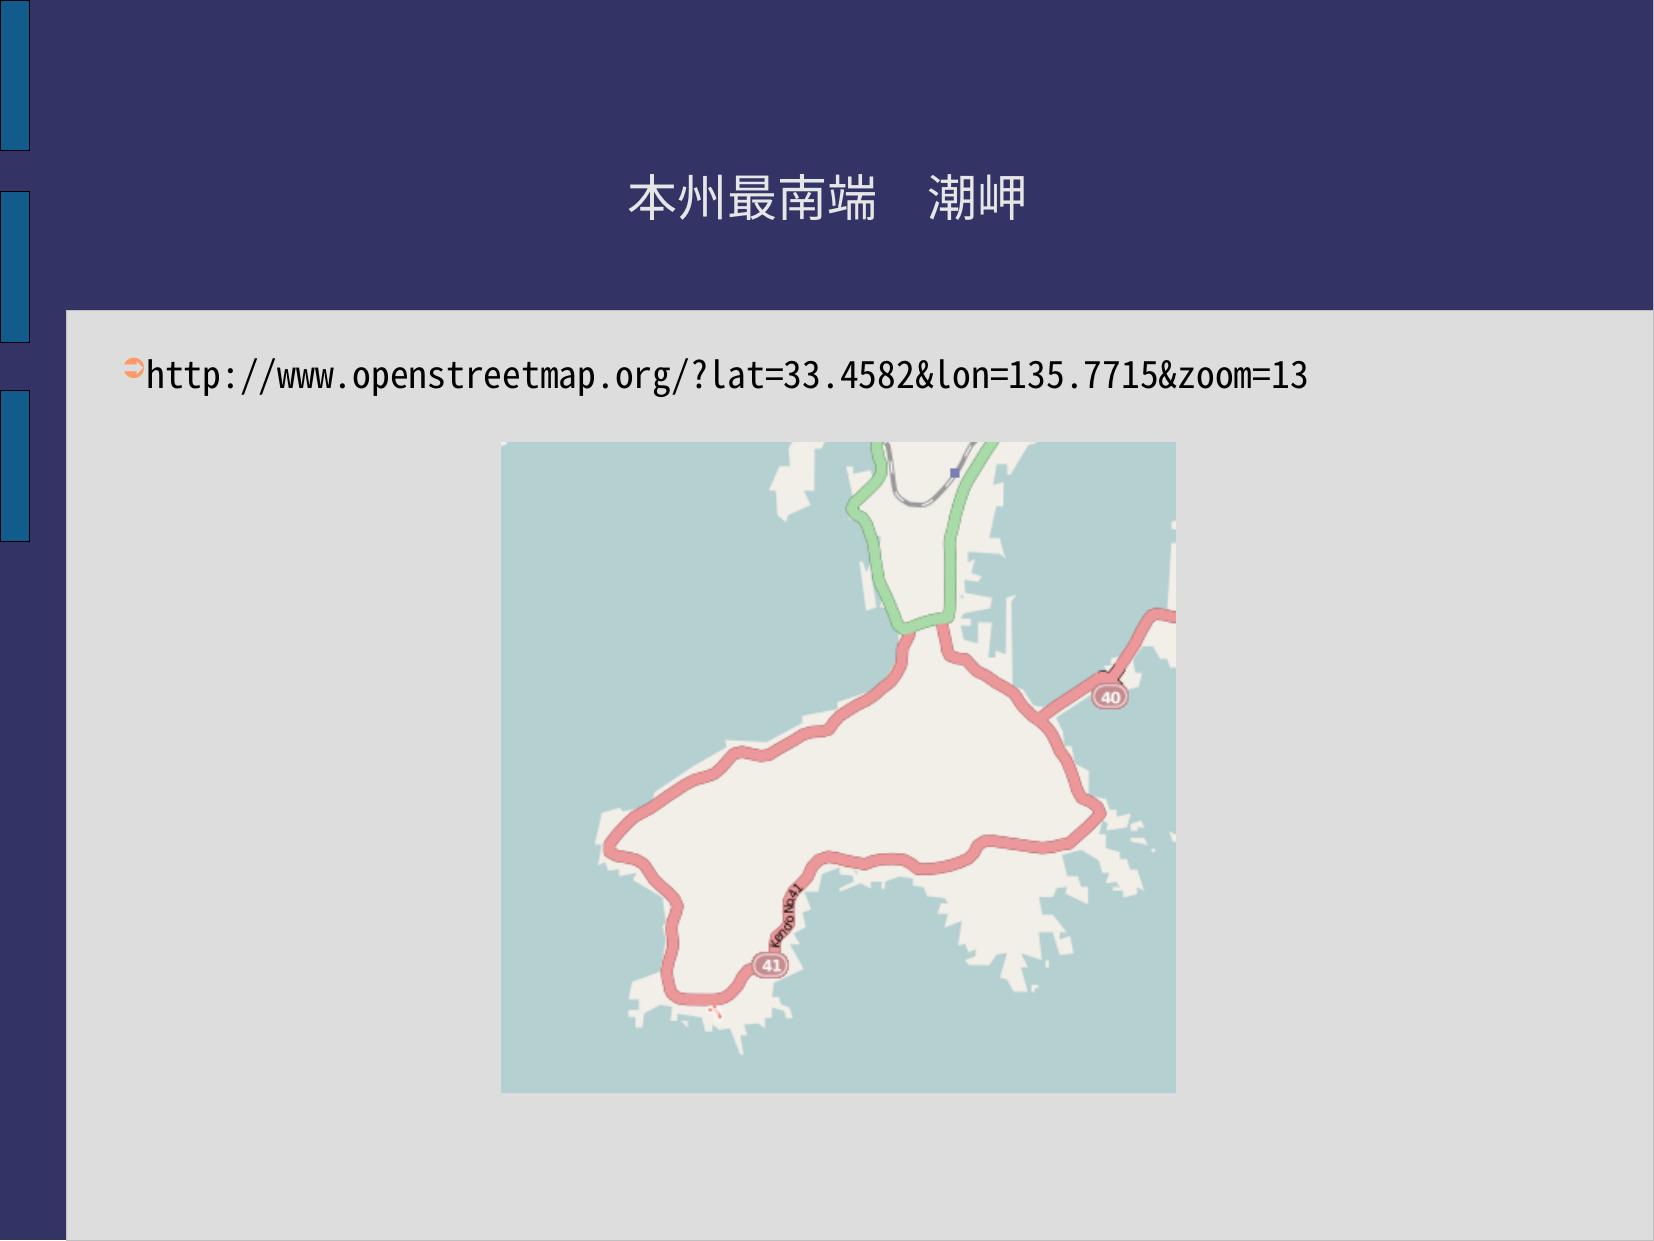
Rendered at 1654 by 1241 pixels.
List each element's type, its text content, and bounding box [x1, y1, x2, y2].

list http://www.openstreetmap.org/?lat=33.4582&lon=135.7715&zoom=13 [121, 344, 1534, 1127]
title 本州最南端 潮岬 [121, 91, 1534, 299]
picture [501, 442, 1176, 1093]
